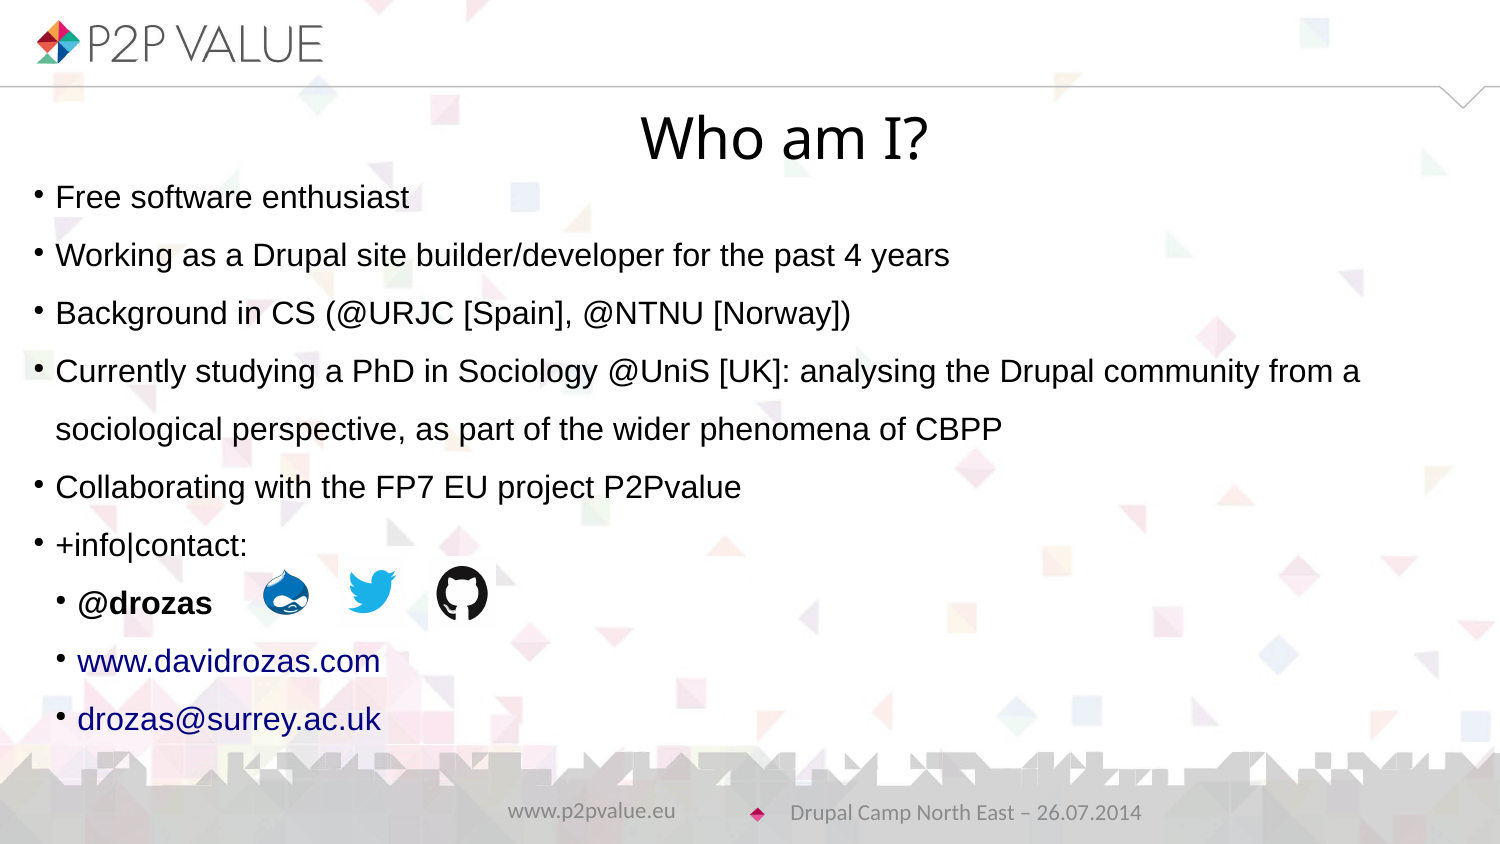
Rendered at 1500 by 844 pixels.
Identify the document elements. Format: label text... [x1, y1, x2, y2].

subtitle Free software enthusiast Working as a Drupal site builder/developer for the past 4 years Background in CS (@URJC [Spain], @NTNU [Norway]) Currently studying a PhD in Sociology @UniS [UK]: analysing the Drupal community from a sociological perspective, as part of the wider phenomena of CBPP Collaborating with the FP7 EU project P2Pvalue +info|contact: @drozas www.davidrozas.com drozas@surrey.ac.uk [20, 150, 1500, 751]
text_box Drupal Camp North East – 26.07.2014 [777, 788, 1470, 834]
title Who am I? [324, 92, 1246, 150]
picture [0, 0, 1500, 844]
picture [338, 554, 406, 630]
text_box www.p2pvalue.eu [501, 789, 720, 829]
picture [428, 556, 496, 631]
picture [263, 569, 309, 616]
